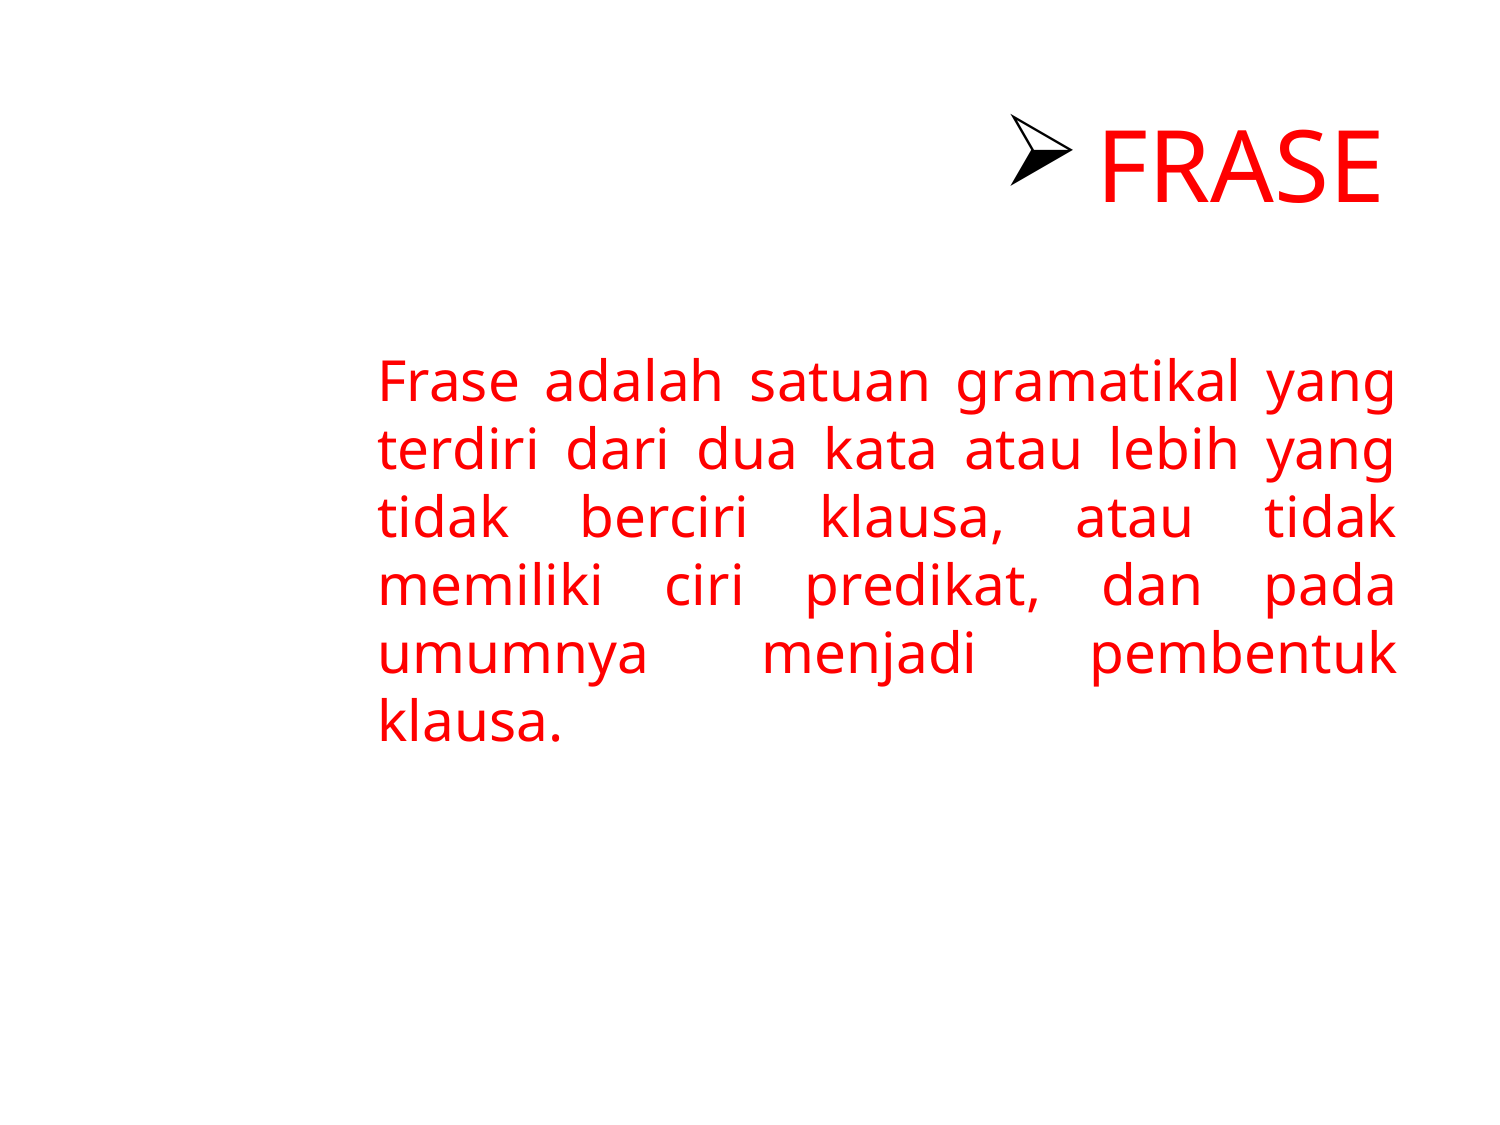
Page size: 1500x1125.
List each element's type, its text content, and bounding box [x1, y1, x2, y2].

title FRASE [924, 62, 1463, 263]
subtitle Frase adalah satuan gramatikal yang terdiri dari dua kata atau lebih yang tidak berciri klausa, atau tidak memiliki ciri predikat, dan pada umumnya menjadi pembentuk klausa. [362, 337, 1413, 763]
